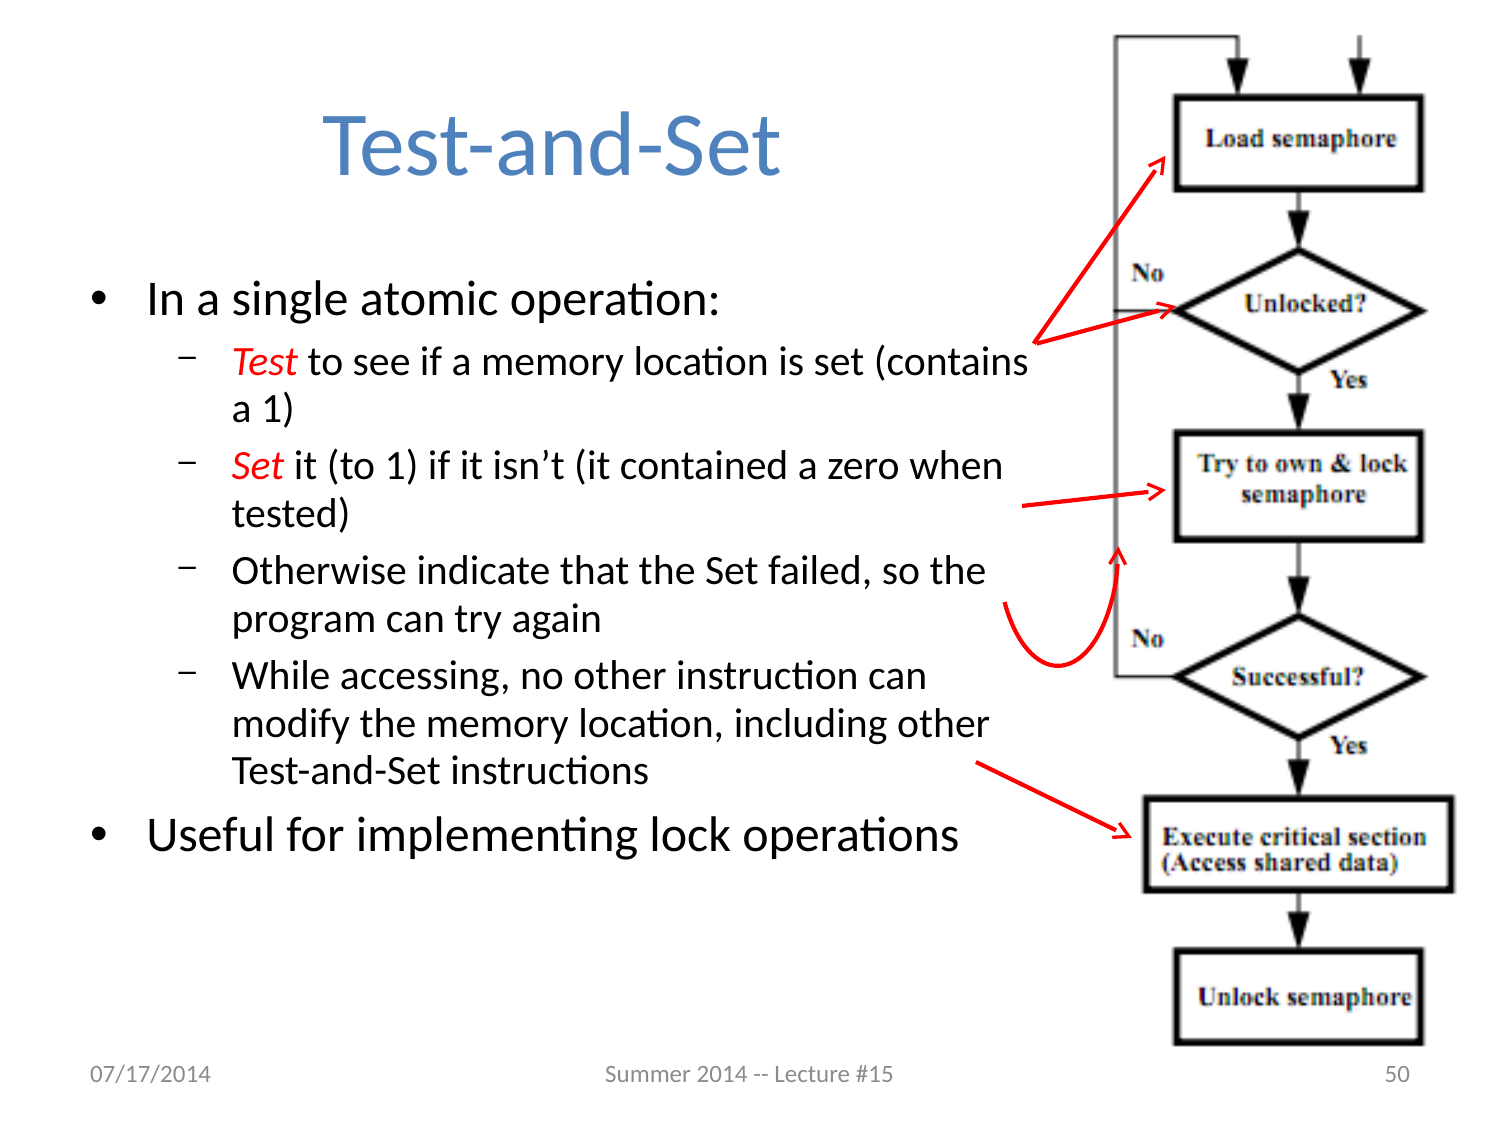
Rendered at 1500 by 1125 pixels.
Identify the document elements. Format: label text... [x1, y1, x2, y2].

list In a single atomic operation: Test to see if a memory location is set (contains a 1) Set it (to 1) if it isn’t (it contained a zero when tested) Otherwise indicate that the Set failed, so the program can try again While accessing, no other instruction can modify the memory location, including other Test-and-Set instructions Useful for implementing lock operations [75, 262, 1050, 1073]
slide_number 07/17/2014 [75, 1042, 425, 1103]
slide_number <number> [1074, 1042, 1425, 1103]
footer Summer 2014 -- Lecture #15 [512, 1042, 988, 1103]
title Test-and-Set [75, 45, 1031, 233]
picture [1081, 13, 1500, 1062]
